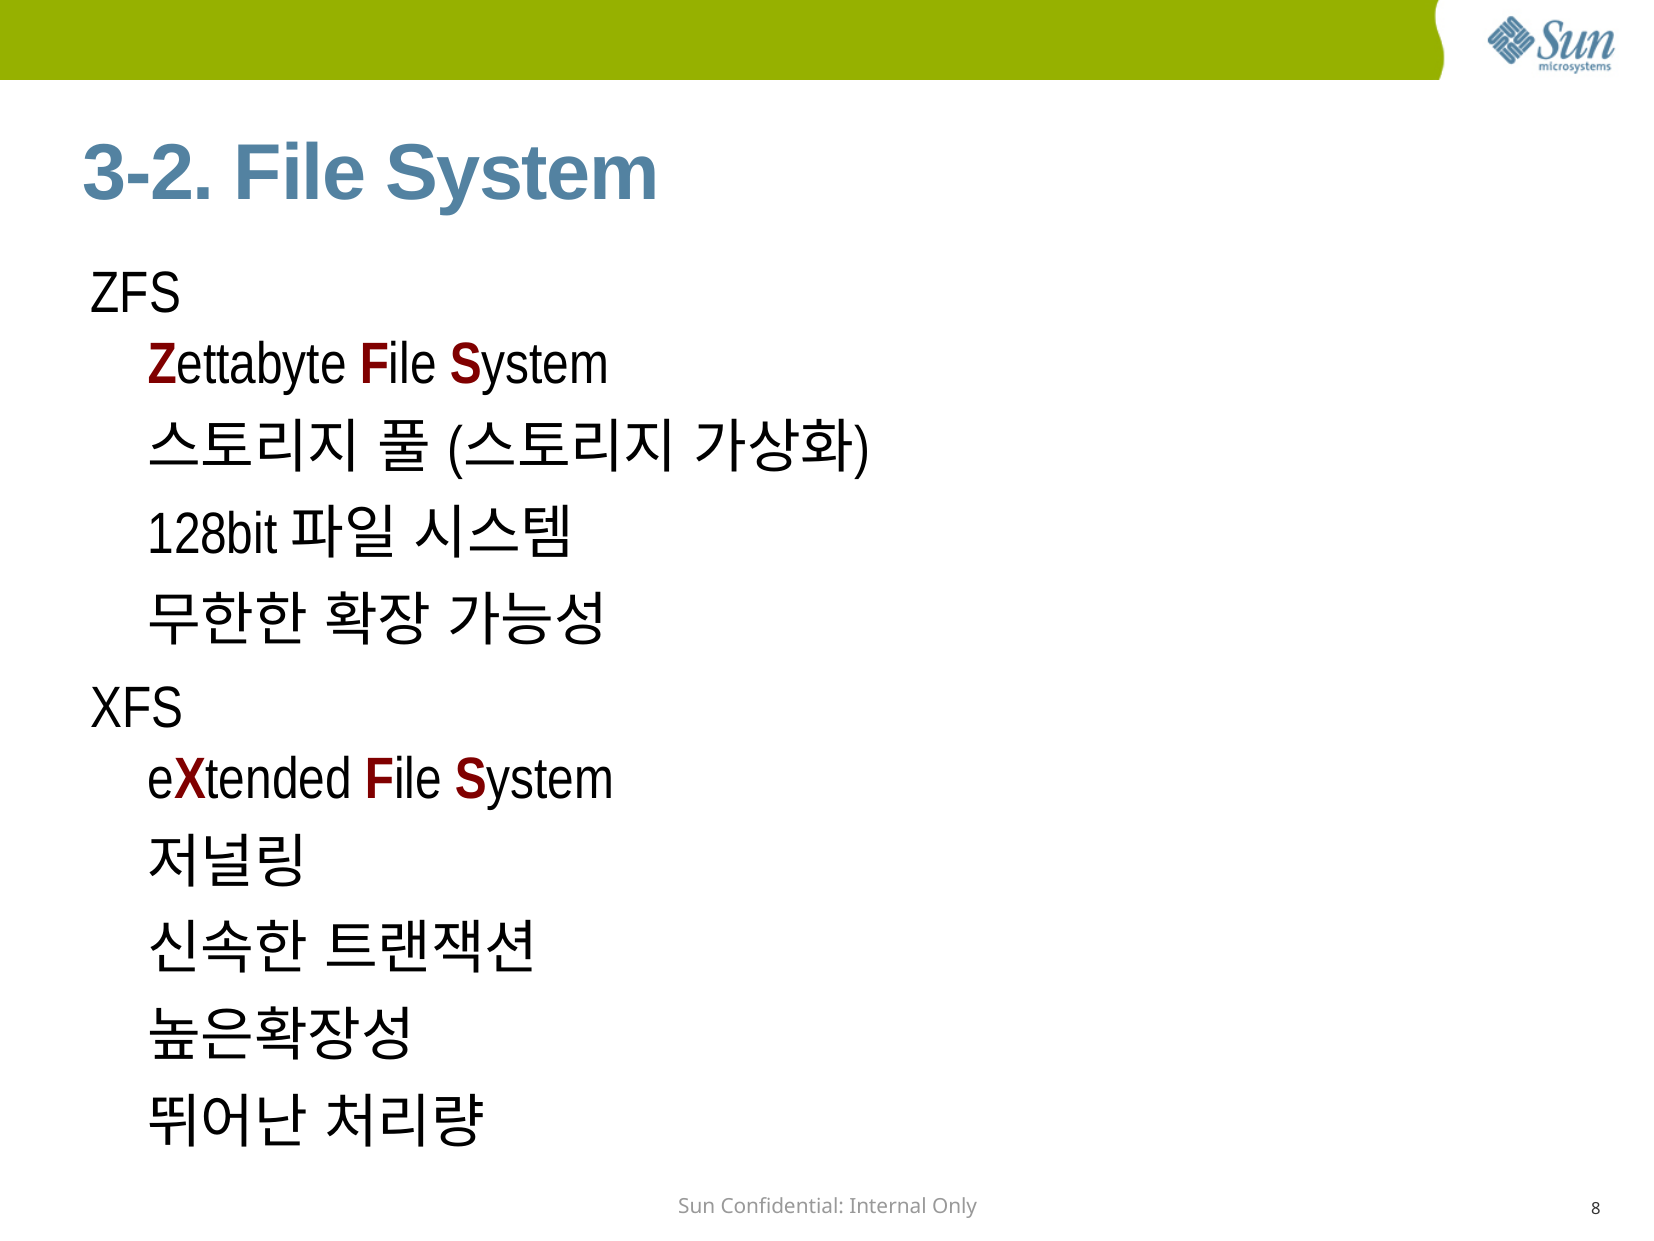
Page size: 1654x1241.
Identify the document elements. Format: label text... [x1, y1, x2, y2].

title 3-2. File System [82, 135, 1585, 250]
list ZFS Zettabyte File System 스토리지 풀 (스토리지 가상화) 128bit 파일 시스템 무한한 확장 가능성 XFS eXtended File System 저널링 신속한 트랜잭션 높은확장성 뛰어난 처리량 [71, 266, 1545, 1153]
picture [0, 0, 1654, 80]
